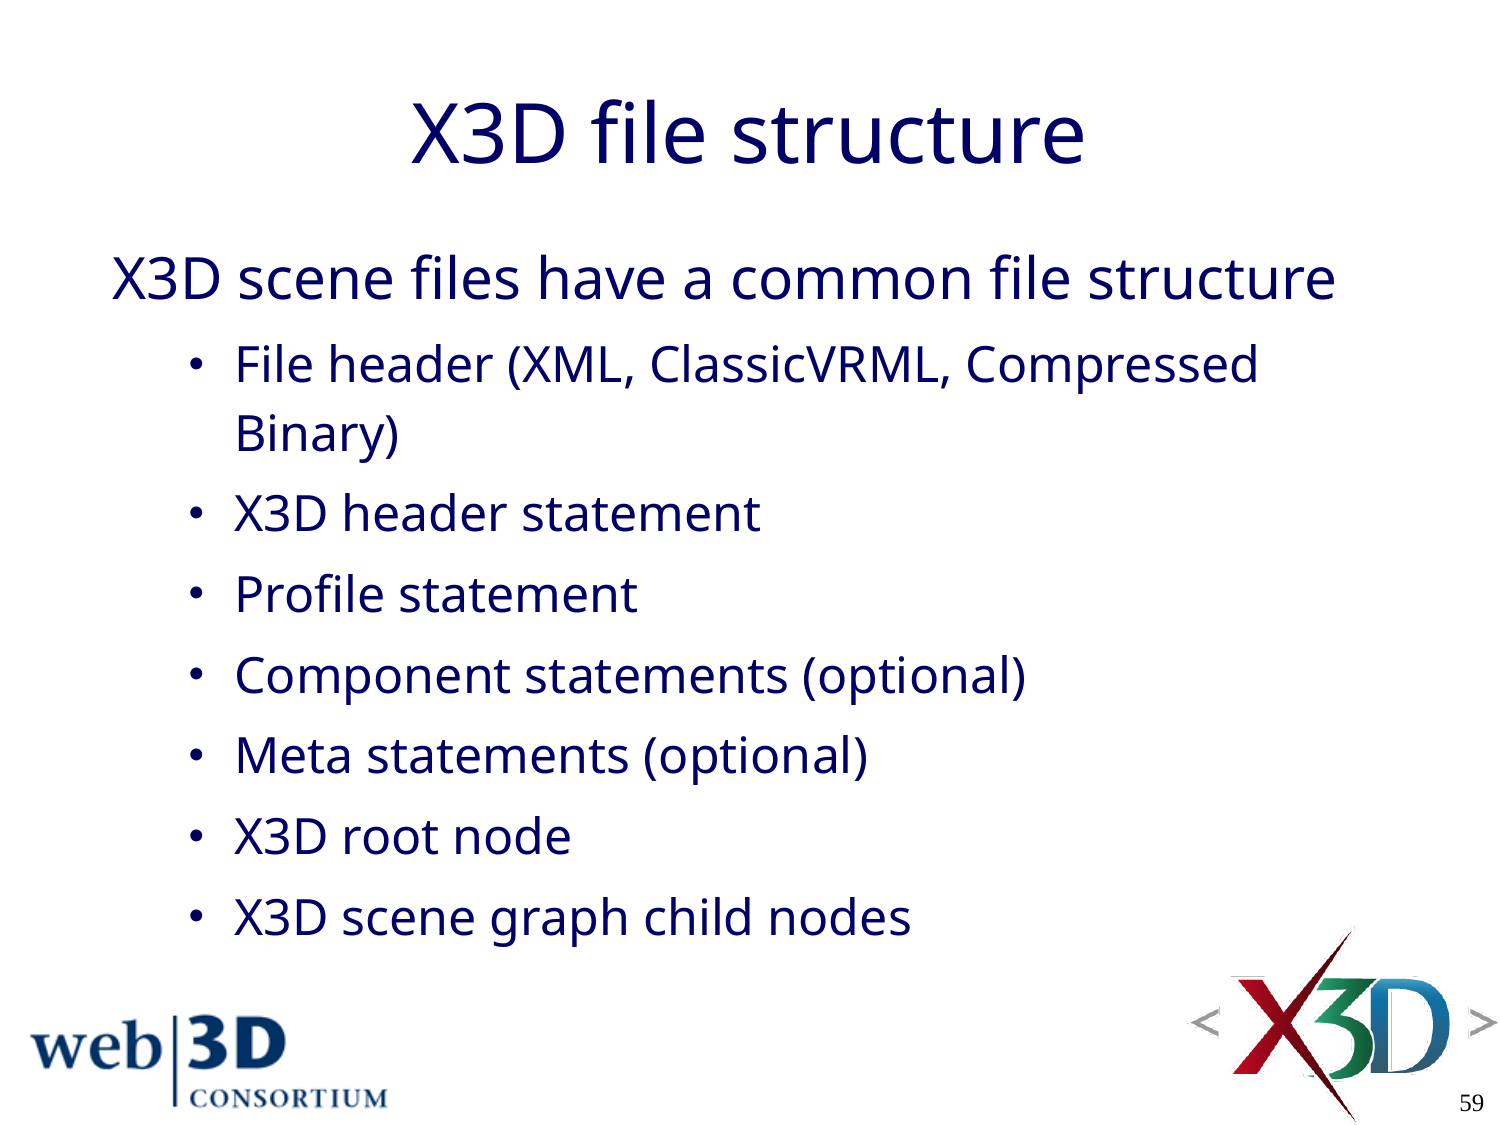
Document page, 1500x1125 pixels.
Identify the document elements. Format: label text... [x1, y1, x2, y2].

title X3D file structure [112, 37, 1388, 226]
list X3D scene files have a common file structure File header (XML, ClassicVRML, Compressed Binary) X3D header statement Profile statement Component statements (optional) Meta statements (optional) X3D root node X3D scene graph child nodes [112, 237, 1388, 986]
picture [12, 998, 413, 1118]
picture [1187, 926, 1500, 1125]
